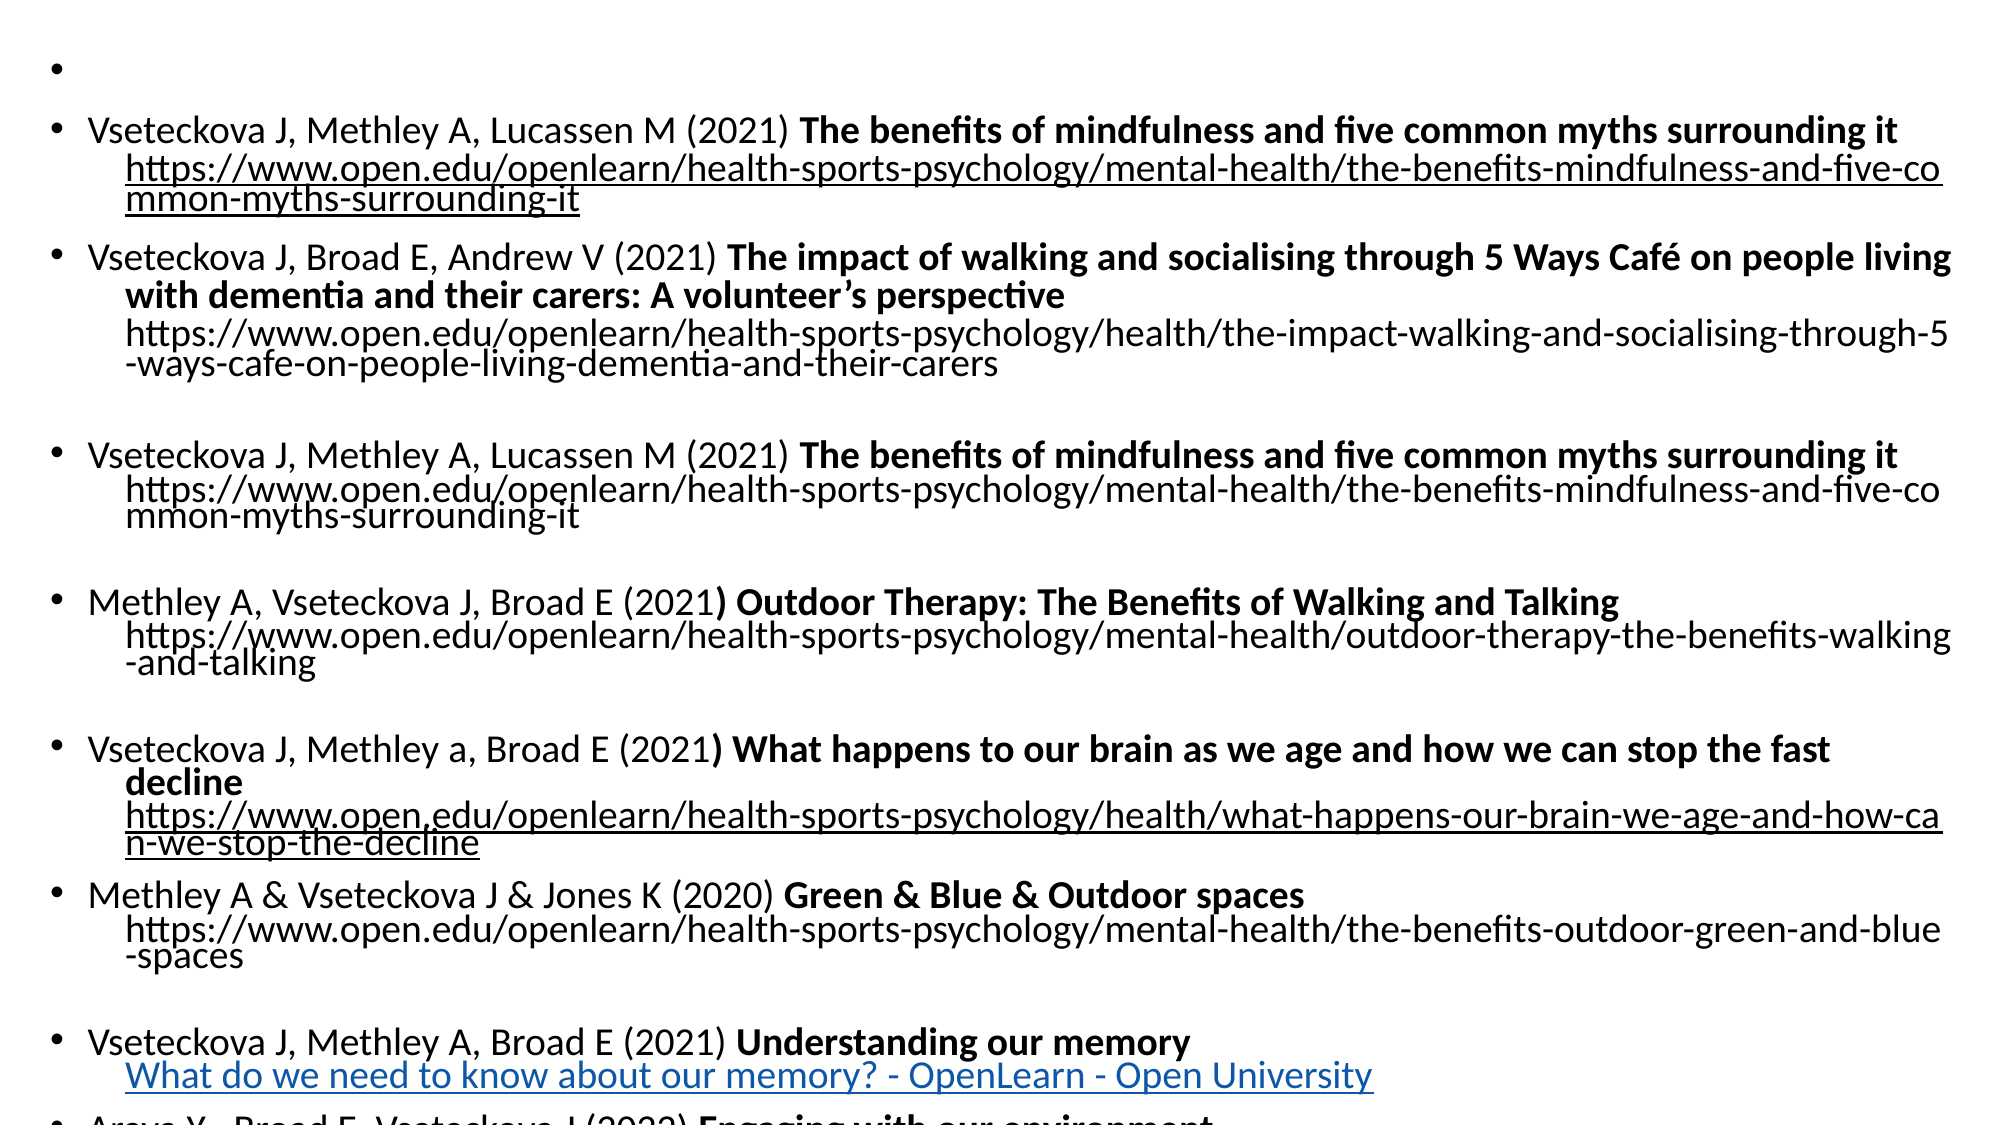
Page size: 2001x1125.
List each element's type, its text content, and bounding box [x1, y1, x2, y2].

list Vseteckova J, Methley A, Lucassen M (2021) The benefits of mindfulness and five common myths surrounding it https://www.open.edu/openlearn/health-sports-psychology/mental-health/the-benefits-mindfulness-and-five-common-myths-surrounding-it Vseteckova J, Broad E, Andrew V (2021) The impact of walking and socialising through 5 Ways Café on people living with dementia and their carers: A volunteer’s perspective https://www.open.edu/openlearn/health-sports-psychology/health/the-impact-walking-and-socialising-through-5-ways-cafe-on-people-living-dementia-and-their-carers Vseteckova J, Methley A, Lucassen M (2021) The benefits of mindfulness and five common myths surrounding it https://www.open.edu/openlearn/health-sports-psychology/mental-health/the-benefits-mindfulness-and-five-common-myths-surrounding-it Methley A, Vseteckova J, Broad E (2021) Outdoor Therapy: The Benefits of Walking and Talking https://www.open.edu/openlearn/health-sports-psychology/mental-health/outdoor-therapy-the-benefits-walking-and-talking Vseteckova J, Methley a, Broad E (2021) What happens to our brain as we age and how we can stop the fast decline https://www.open.edu/openlearn/health-sports-psychology/health/what-happens-our-brain-we-age-and-how-can-we-stop-the-decline Methley A & Vseteckova J & Jones K (2020) Green & Blue & Outdoor spaces https://www.open.edu/openlearn/health-sports-psychology/mental-health/the-benefits-outdoor-green-and-blue-spaces Vseteckova J, Methley A, Broad E (2021) Understanding our memory What do we need to know about our memory? - OpenLearn - Open University Araya Y , Broad E, Vseteckova J (2022) Engaging with our environment https://www.open.edu/openlearn/health-sports-psychology/mental-health/engaging-our-environment-what-are-the-benefits [35, 37, 1971, 1125]
